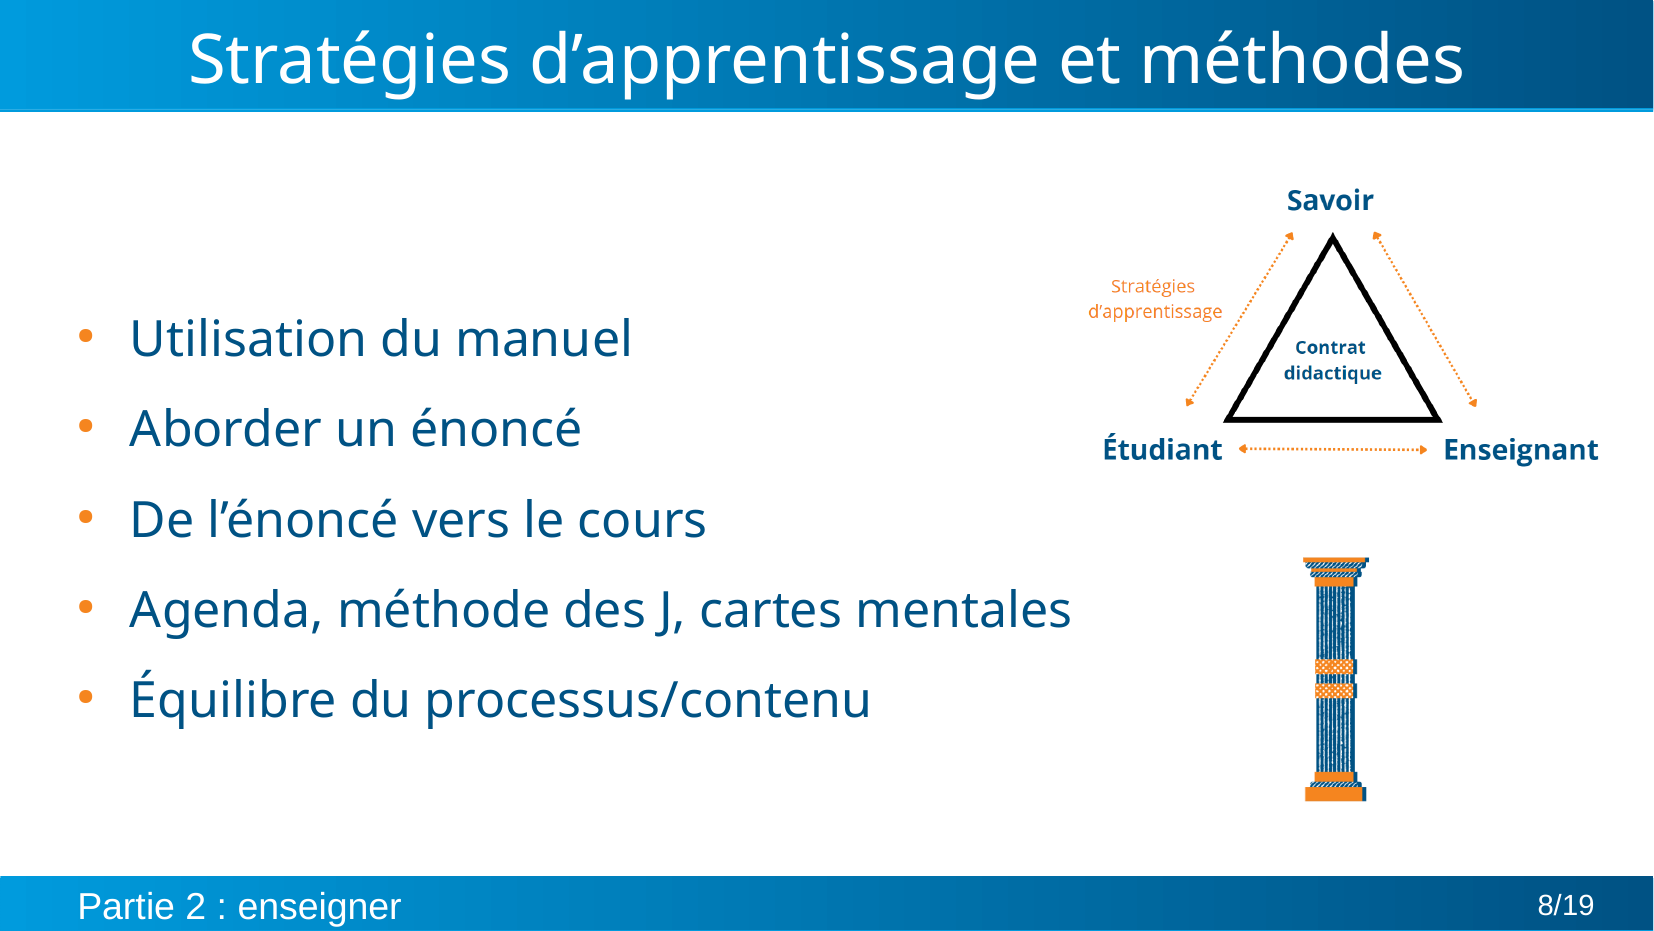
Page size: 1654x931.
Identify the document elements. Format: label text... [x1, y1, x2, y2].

picture [1082, 175, 1607, 472]
title Stratégies d’apprentissage et méthodes [59, 17, 1595, 97]
text_box Partie 2 : enseigner [62, 878, 417, 931]
list Utilisation du manuel Aborder un énoncé De l’énoncé vers le cours Agenda, méthode des J, cartes mentales Équilibre du processus/contenu [59, 212, 1589, 804]
picture [1283, 539, 1386, 815]
